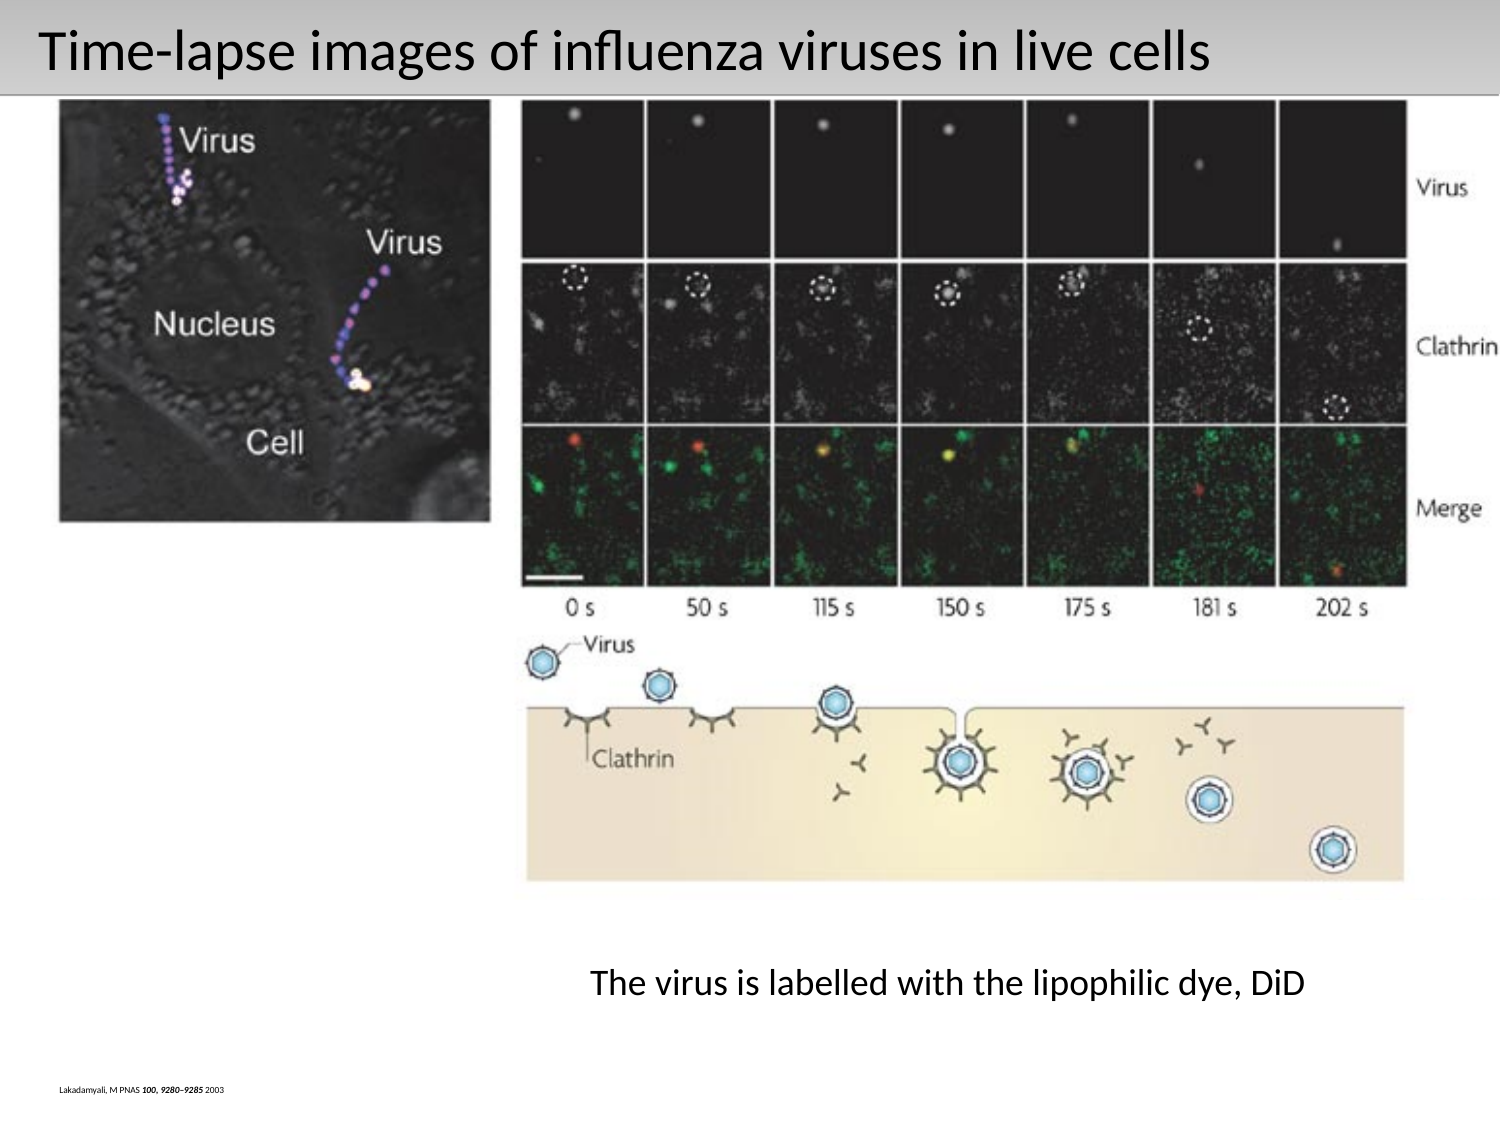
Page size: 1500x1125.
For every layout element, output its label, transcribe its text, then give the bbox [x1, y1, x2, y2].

list Lakadamyali, M PNAS 100, 9280–9285 2003 [0, 1084, 717, 1125]
title Time-lapse images of influenza viruses in live cells [23, 0, 1477, 94]
picture [24, 99, 1500, 976]
text_box The virus is labelled with the lipophilic dye, DiD [575, 950, 1321, 1010]
